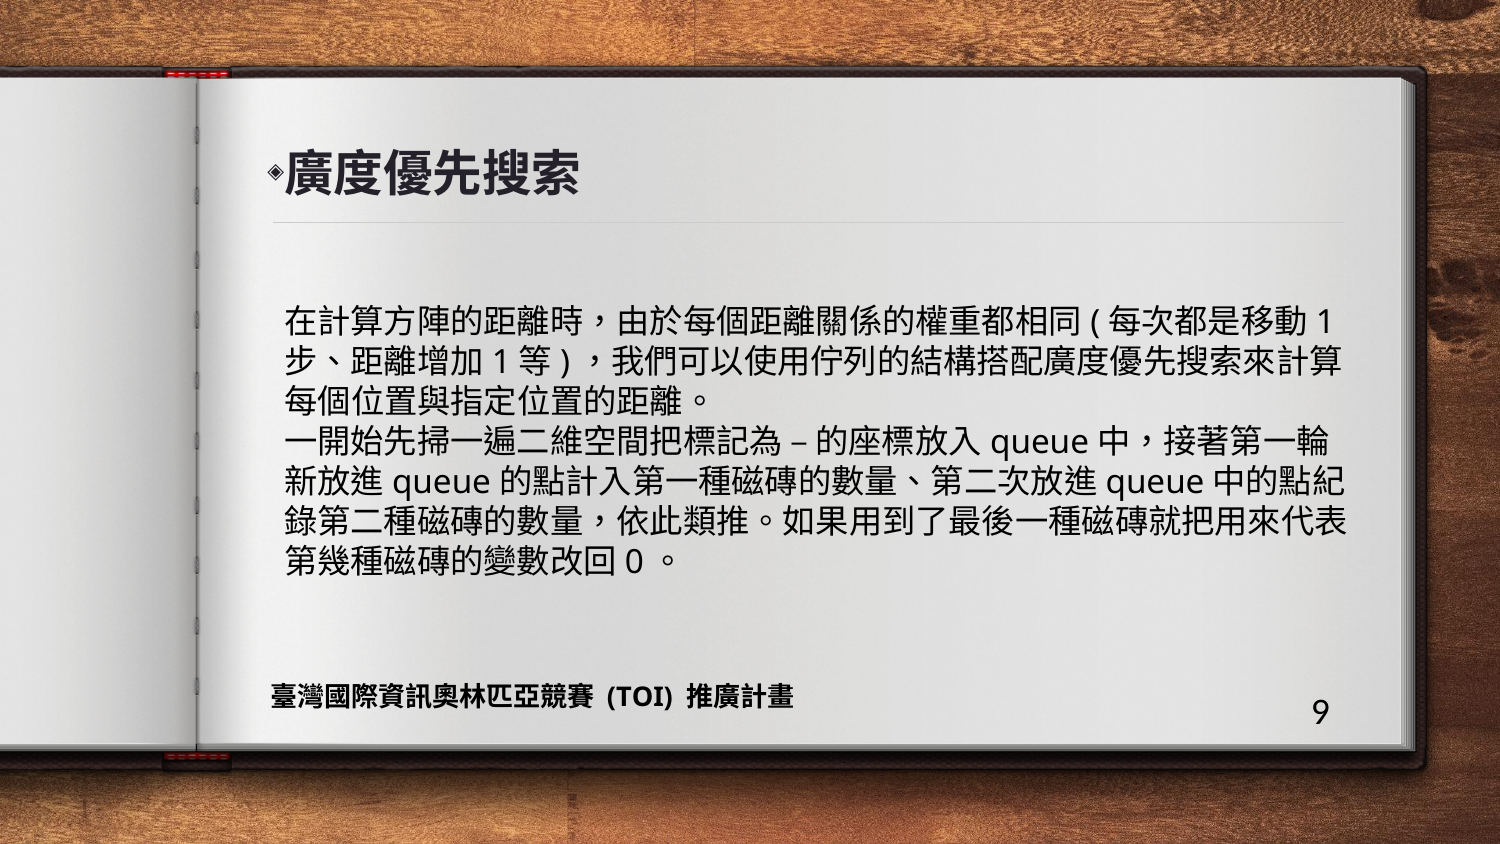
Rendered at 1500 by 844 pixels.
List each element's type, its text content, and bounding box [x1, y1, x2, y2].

text_box [1295, 672, 1386, 737]
list 廣度優先搜索 [252, 126, 1194, 216]
text_box 在計算方陣的距離時，由於每個距離關係的權重都相同(每次都是移動1步、距離增加1等)，我們可以使用佇列的結構搭配廣度優先搜索來計算每個位置與指定位置的距離。 一開始先掃一遍二維空間把標記為 – 的座標放入queue中，接著第一輪新放進queue的點計入第一種磁磚的數量、第二次放進queue中的點紀錄第二種磁磚的數量，依此類推。如果用到了最後一種磁磚就把用來代表第幾種磁磚的變數改回0。 [269, 293, 1367, 592]
